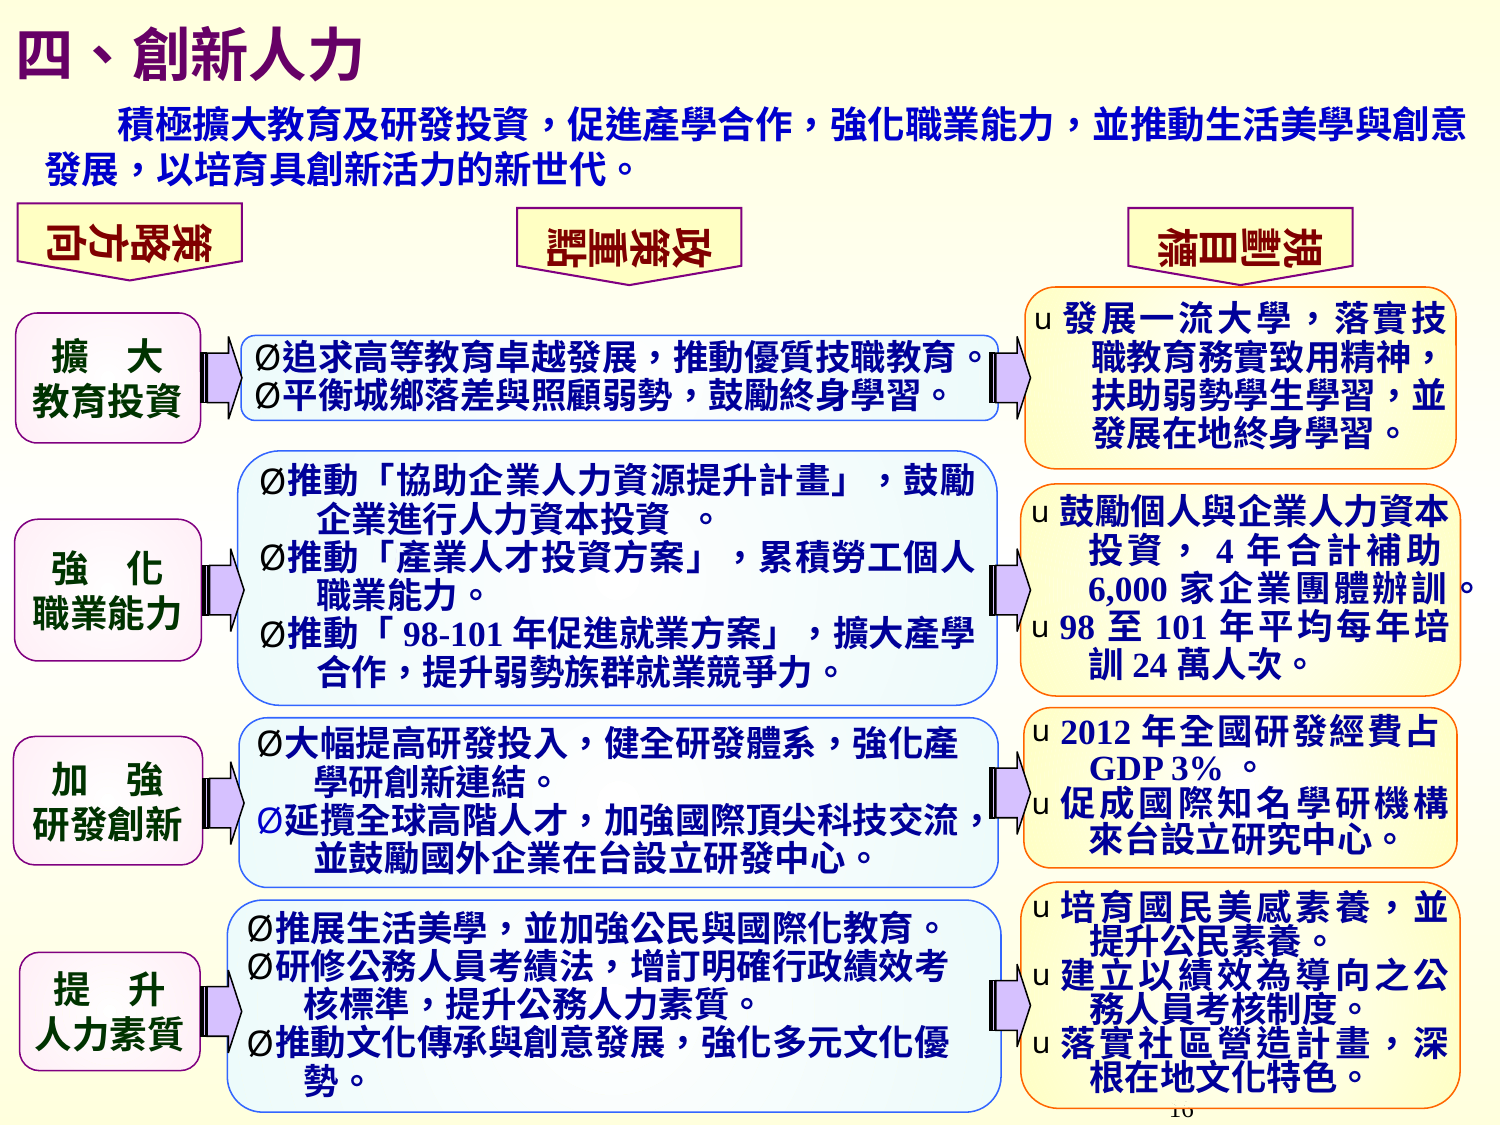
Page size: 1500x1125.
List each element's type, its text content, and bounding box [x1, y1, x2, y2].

text_box 發展一流大學，落實技職教育務實致用精神，扶助弱勢學生學習，並發展在地終身學習。 [1025, 287, 1457, 469]
text_box [207, 970, 242, 1053]
text_box 鼓勵個人與企業人力資本投資，4年合計補助6,000家企業團體辦訓。 98至101年平均每年培訓24萬人次。 [1020, 483, 1461, 697]
text_box 提 升 人力素質 [19, 952, 201, 1071]
text_box [207, 336, 242, 420]
text_box 強 化 職業能力 [14, 519, 202, 661]
text_box 推展生活美學，並加強公民與國際化教育。 研修公務人員考績法，增訂明確行政績效考核標準，提升公務人力素質。 推動文化傳承與創意發展，強化多元文化優勢。 [227, 900, 1002, 1113]
text_box [992, 964, 1031, 1047]
text_box 2012年全國研發經費占GDP 3%。 促成國際知名學研機構來台設立研究中心。 [1023, 707, 1458, 868]
text_box 策略方向 [17, 203, 242, 281]
text_box 規劃目標 [1128, 207, 1353, 286]
text_box 大幅提高研發投入，健全研發體系，強化產學研創新連結。 延攬全球高階人才，加強國際頂尖科技交流，並鼓勵國外企業在台設立研發中心。 [239, 717, 999, 888]
text_box 培育國民美感素養，並提升公民素養。 建立以績效為導向之公務人員考核制度。 落實社區營造計畫，深根在地文化特色。 [1020, 882, 1461, 1109]
text_box 政策重點 [517, 207, 742, 286]
text_box 擴 大 教育投資 [15, 312, 201, 443]
text_box 推動「協助企業人力資源提升計畫」，鼓勵企業進行人力資本投資 。 推動「產業人才投資方案」，累積勞工個人職業能力。 推動「98-101年促進就業方案」，擴大產學合作，提升弱勢族群就業競爭力。 [237, 450, 998, 706]
text_box [992, 336, 1031, 420]
text_box 追求高等教育卓越發展，推動優質技職教育。 平衡城鄉落差與照顧弱勢，鼓勵終身學習。 [241, 335, 999, 421]
text_box 加 強 研發創新 [13, 736, 203, 865]
text_box [992, 548, 1031, 632]
text_box 四、創新人力 [0, 18, 1253, 97]
text_box [209, 761, 245, 845]
text_box 積極擴大教育及研發投資，促進產學合作，強化職業能力，並推動生活美學與創意發展，以培育具創新活力的新世代。 [29, 93, 1500, 199]
text_box [209, 548, 245, 632]
text_box [992, 751, 1031, 835]
text_box [1153, 1055, 1500, 1125]
